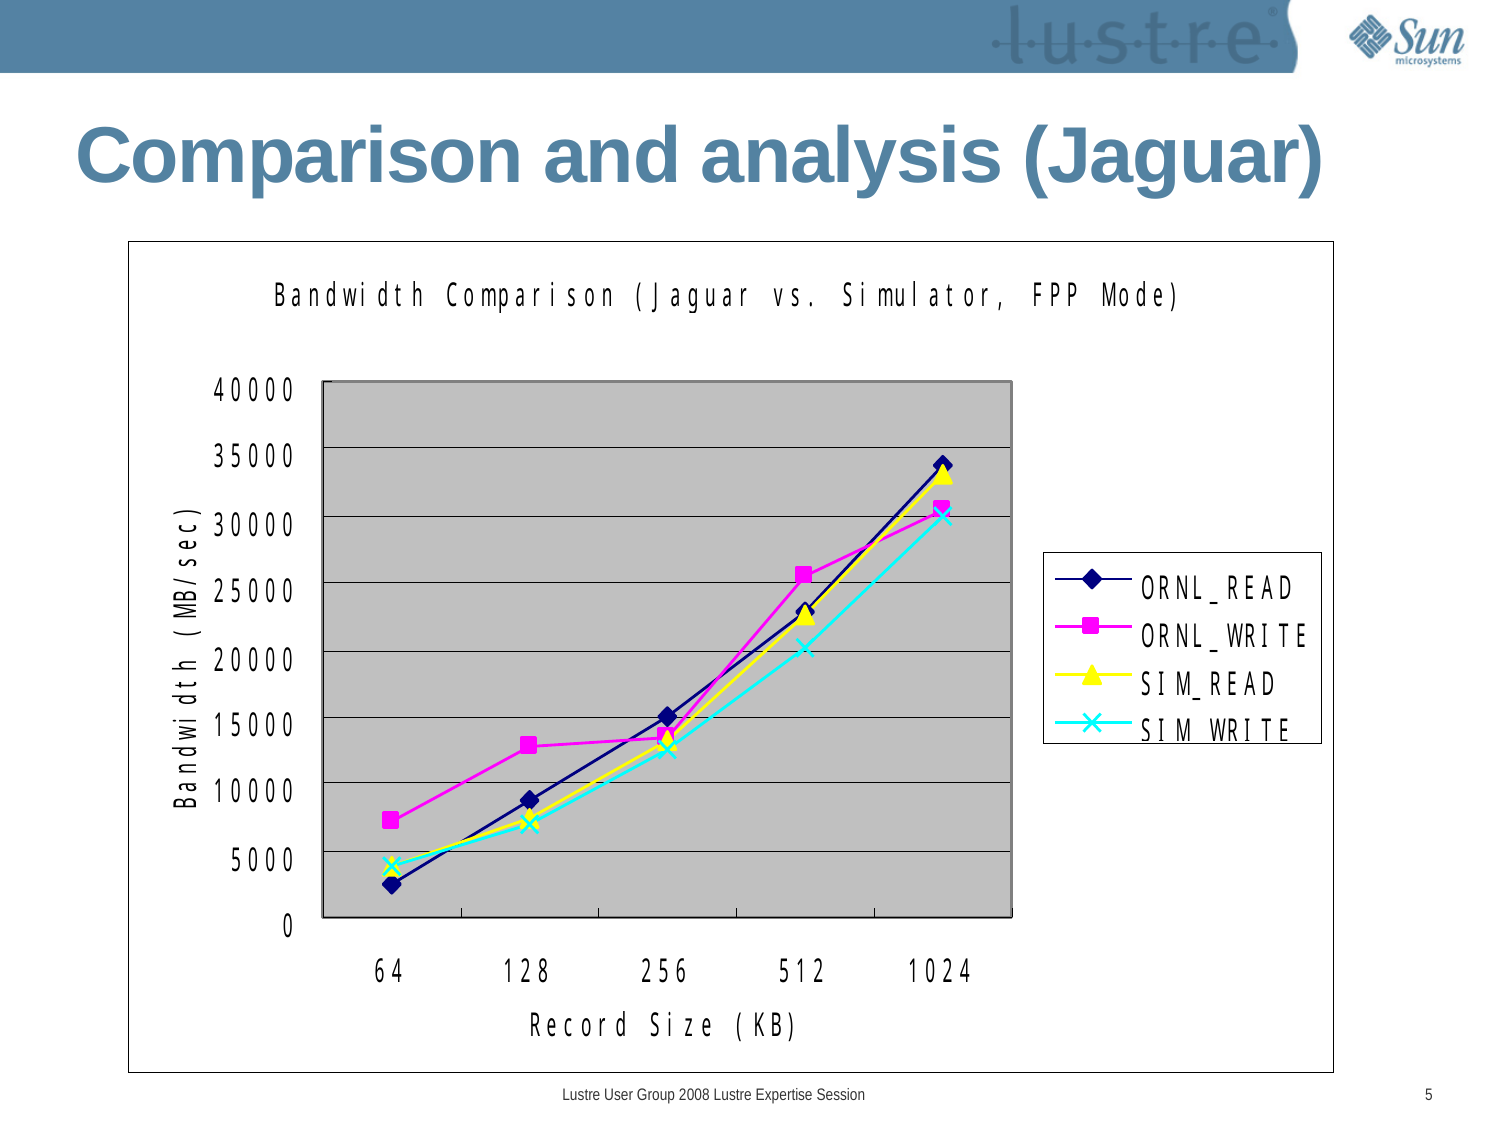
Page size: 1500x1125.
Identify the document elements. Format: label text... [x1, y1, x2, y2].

title Comparison and analysis (Jaguar) [75, 122, 1437, 227]
picture [0, 0, 1500, 91]
picture [112, 224, 1351, 1088]
